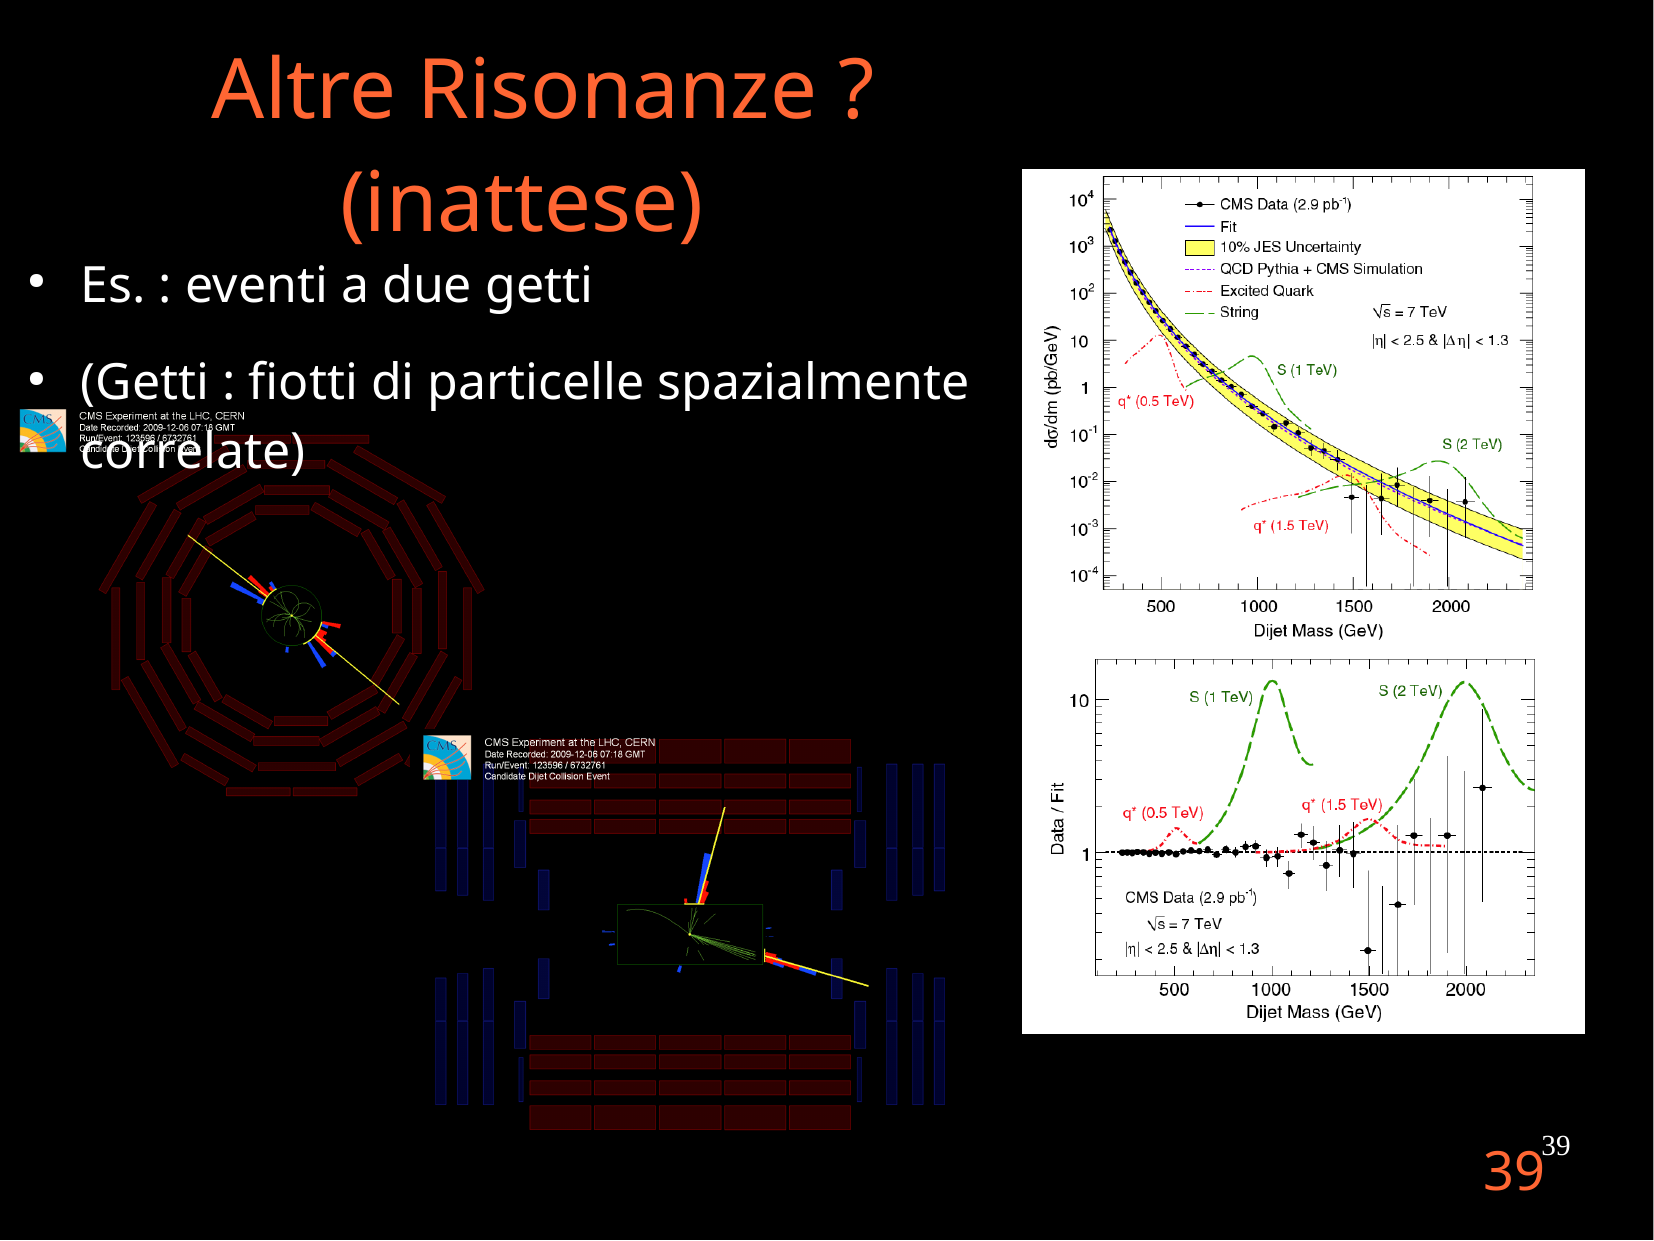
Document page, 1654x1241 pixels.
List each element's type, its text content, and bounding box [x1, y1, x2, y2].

title Altre Risonanze ? (inattese) [75, 37, 1013, 248]
picture [5, 403, 974, 1141]
picture [1022, 169, 1585, 1034]
list Es. : eventi a due getti (Getti : fiotti di particelle spazialmente correlate) [10, 248, 1088, 474]
